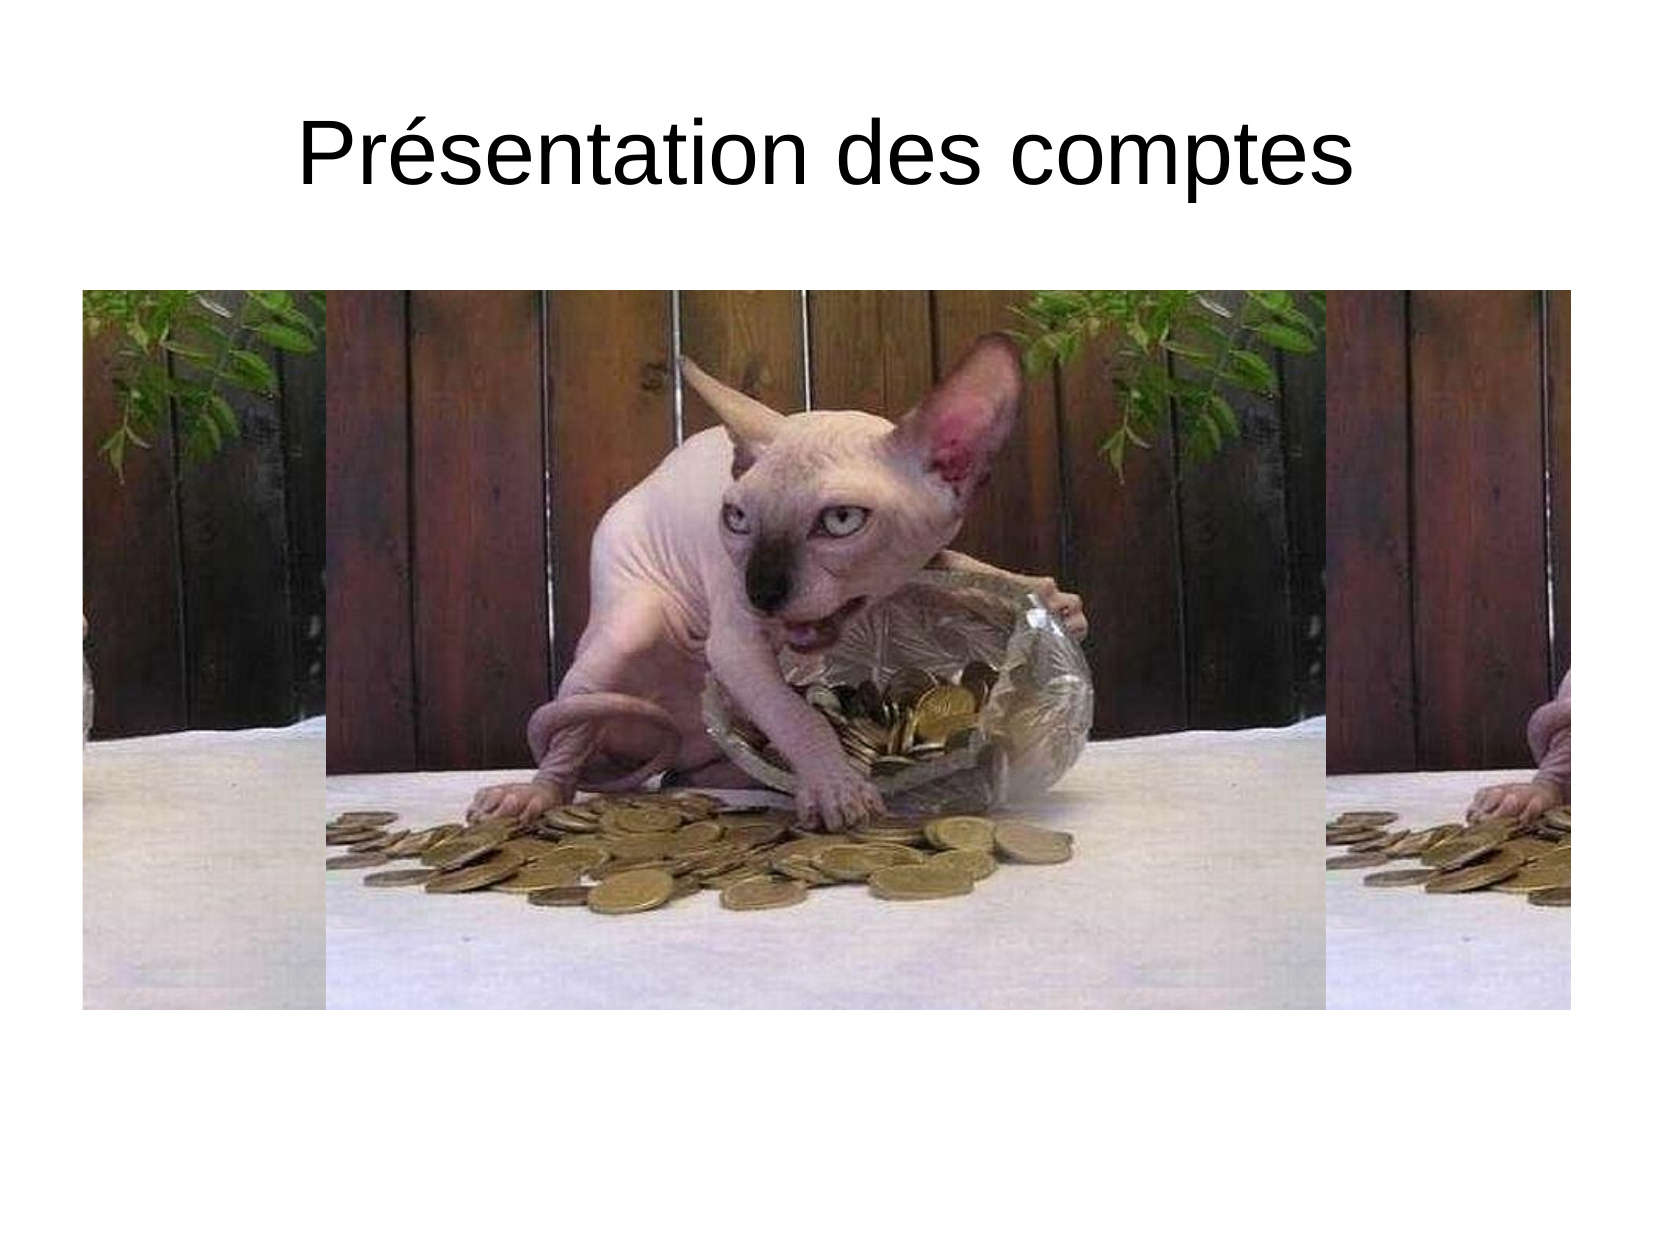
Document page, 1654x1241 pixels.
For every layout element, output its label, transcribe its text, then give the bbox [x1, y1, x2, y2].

subtitle [82, 290, 1571, 1010]
title Présentation des comptes [82, 49, 1571, 257]
